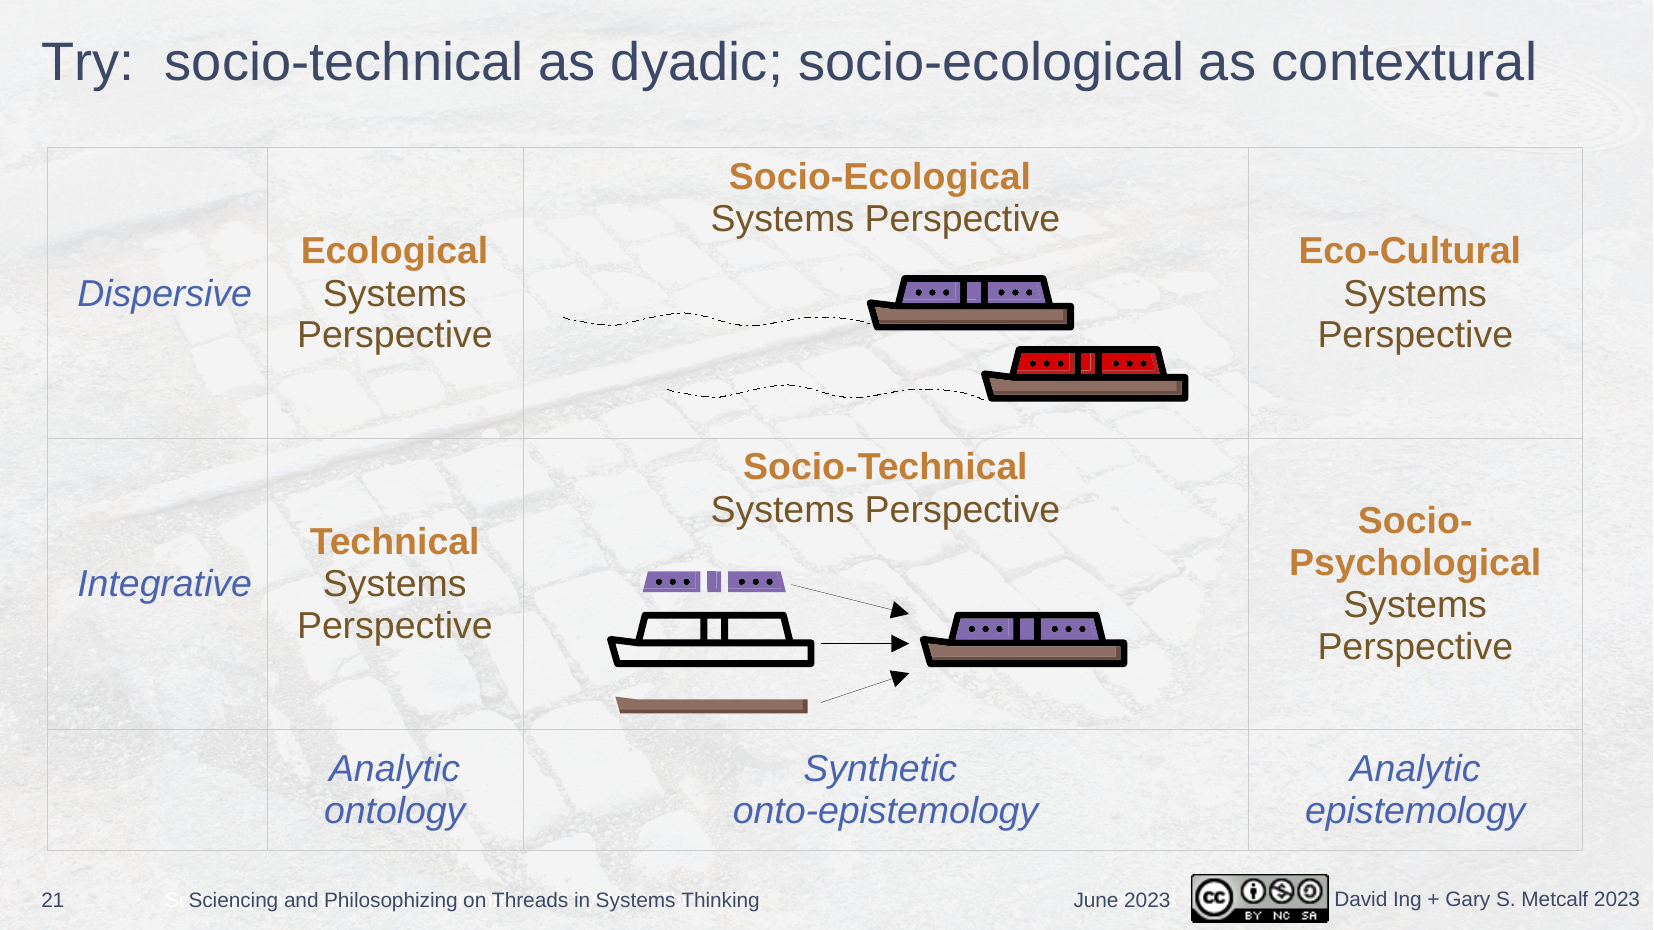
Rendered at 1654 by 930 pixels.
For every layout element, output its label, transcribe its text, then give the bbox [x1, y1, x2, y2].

table_cell Technical Systems Perspective [268, 439, 523, 729]
table_cell Synthetic onto-epistemology [524, 730, 1248, 850]
table_header Socio-Ecological Systems Perspective [524, 148, 1248, 438]
text_box [919, 611, 1128, 668]
text_box [981, 346, 1189, 402]
text_box [866, 275, 1075, 331]
title Try: socio-technical as dyadic; socio-ecological as contextural [41, 30, 1612, 176]
table_header Dispersive [48, 148, 267, 438]
table_cell Socio-Psychological Systems Perspective [1249, 439, 1582, 729]
table_cell Socio-Technical Systems Perspective [524, 439, 1248, 729]
table_cell Integrative [48, 439, 267, 729]
picture [0, 0, 1653, 930]
table_cell Analytic ontology [268, 730, 523, 850]
table_header Eco-Cultural Systems Perspective [1249, 148, 1582, 438]
text_box [707, 571, 722, 593]
text_box [728, 571, 786, 593]
text_box [615, 696, 808, 714]
table_header Ecological Systems Perspective [268, 148, 523, 438]
text_box [607, 611, 815, 668]
table_cell [48, 730, 267, 850]
table_cell Analytic epistemology [1249, 730, 1582, 850]
text_box [642, 571, 701, 593]
